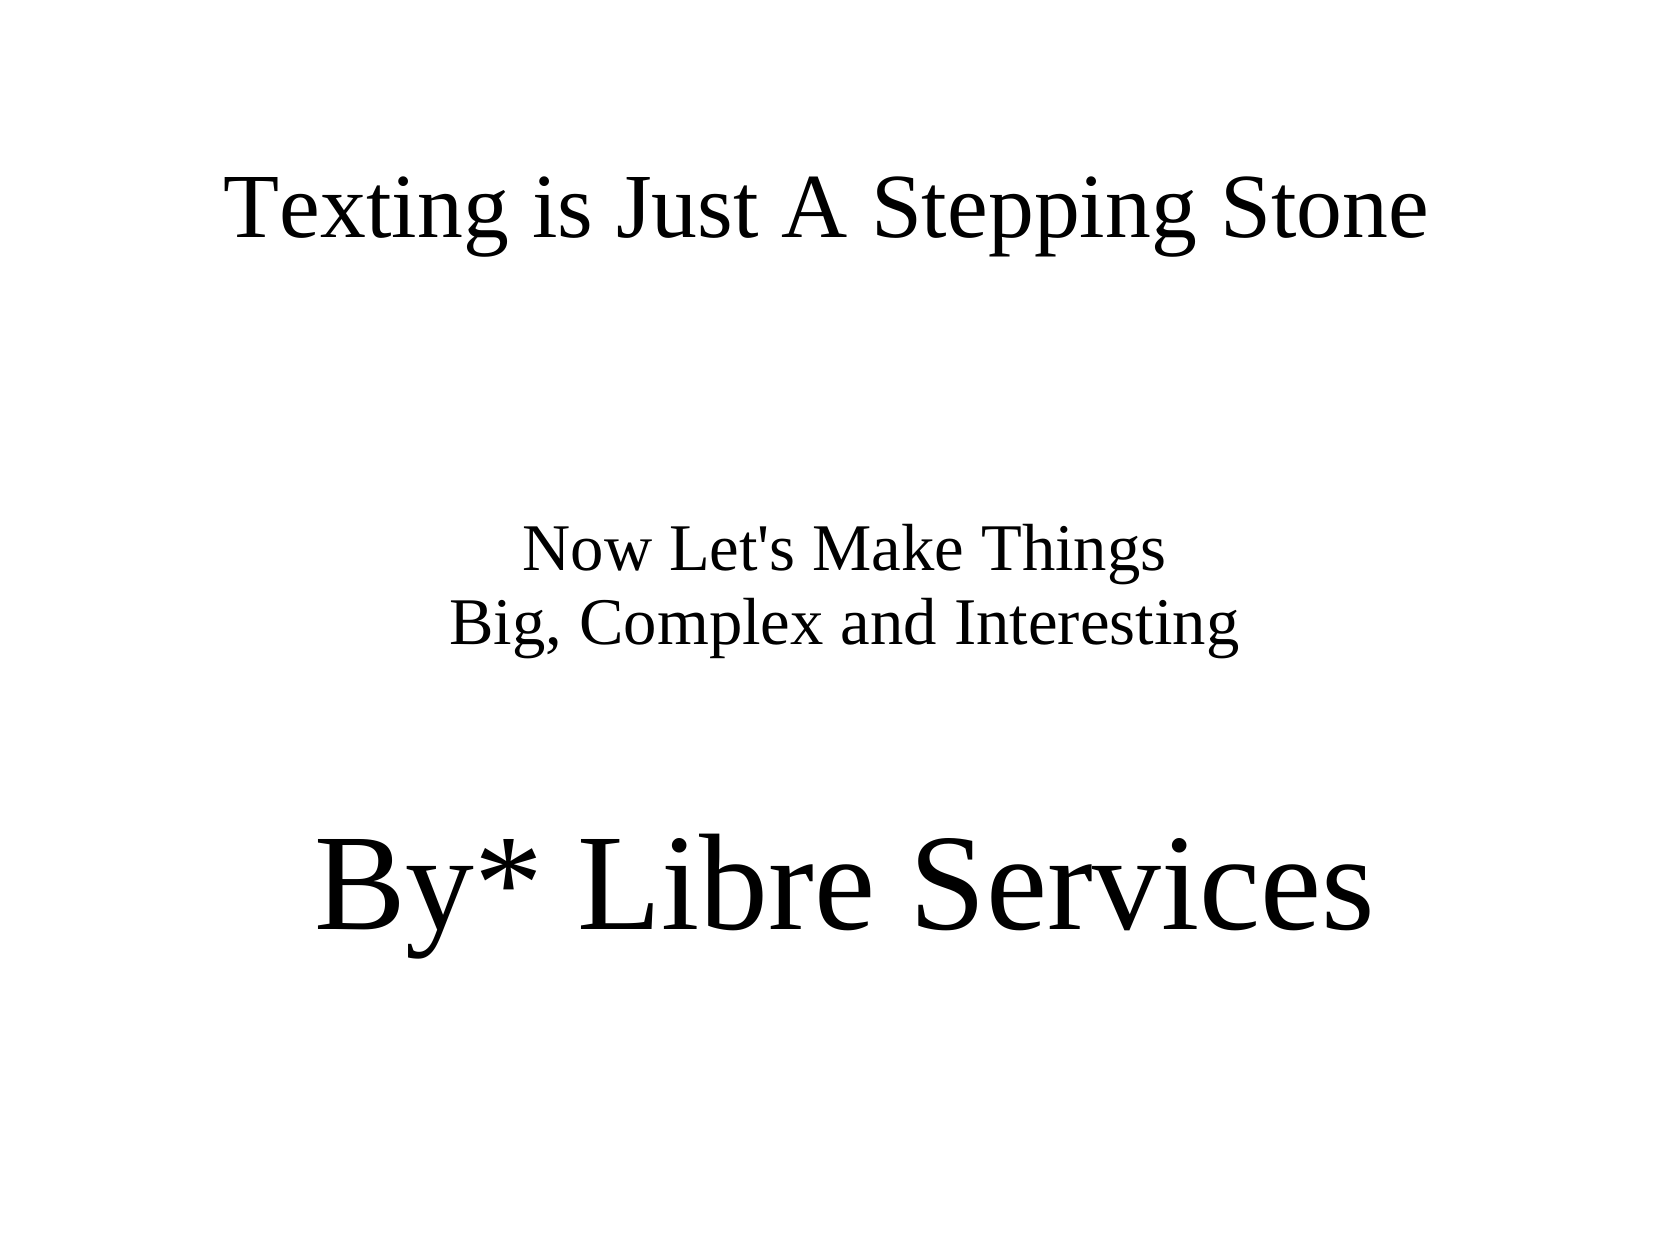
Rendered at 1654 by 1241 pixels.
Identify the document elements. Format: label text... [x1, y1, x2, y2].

subtitle Now Let's Make Things Big, Complex and Interesting By* Libre Services [121, 344, 1534, 1127]
title Texting is Just A Stepping Stone [121, 102, 1534, 311]
